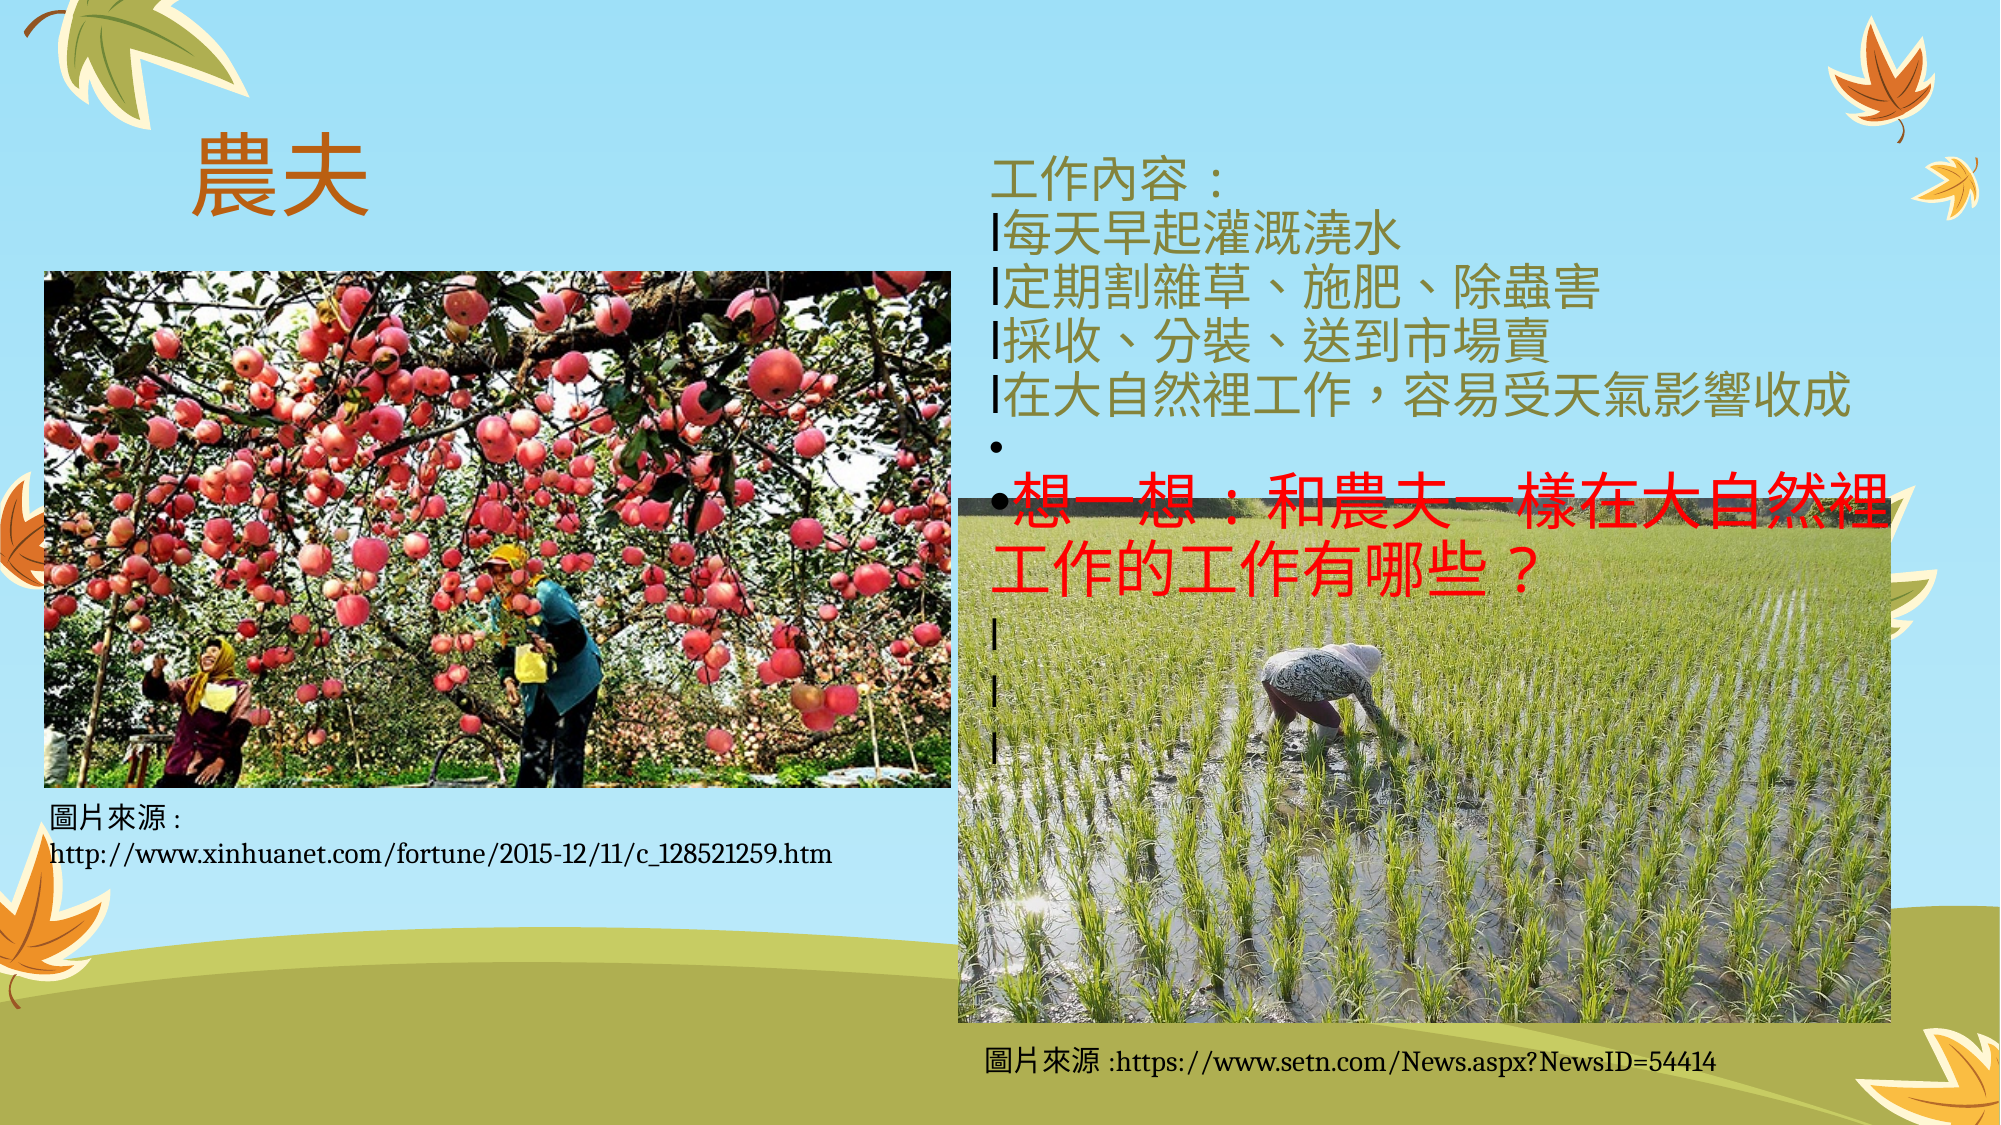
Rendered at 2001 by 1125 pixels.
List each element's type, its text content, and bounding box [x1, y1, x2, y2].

title 農夫 [173, 34, 1672, 238]
picture [958, 498, 1891, 1023]
text_box 圖片來源: http://www.xinhuanet.com/fortune/2015-12/11/c_128521259.htm [34, 792, 892, 877]
picture [44, 271, 951, 788]
list 工作內容: 每天早起灌溉澆水 定期割雜草、施肥、除蟲害 採收、分裝、送到市場賣 在大自然裡工作，容易受天氣影響收成 想一想:和農夫一樣在大自然裡工作的工作有哪些? [974, 146, 1925, 627]
text_box 圖片來源:https://www.setn.com/News.aspx?NewsID=54414 [969, 1035, 1733, 1085]
